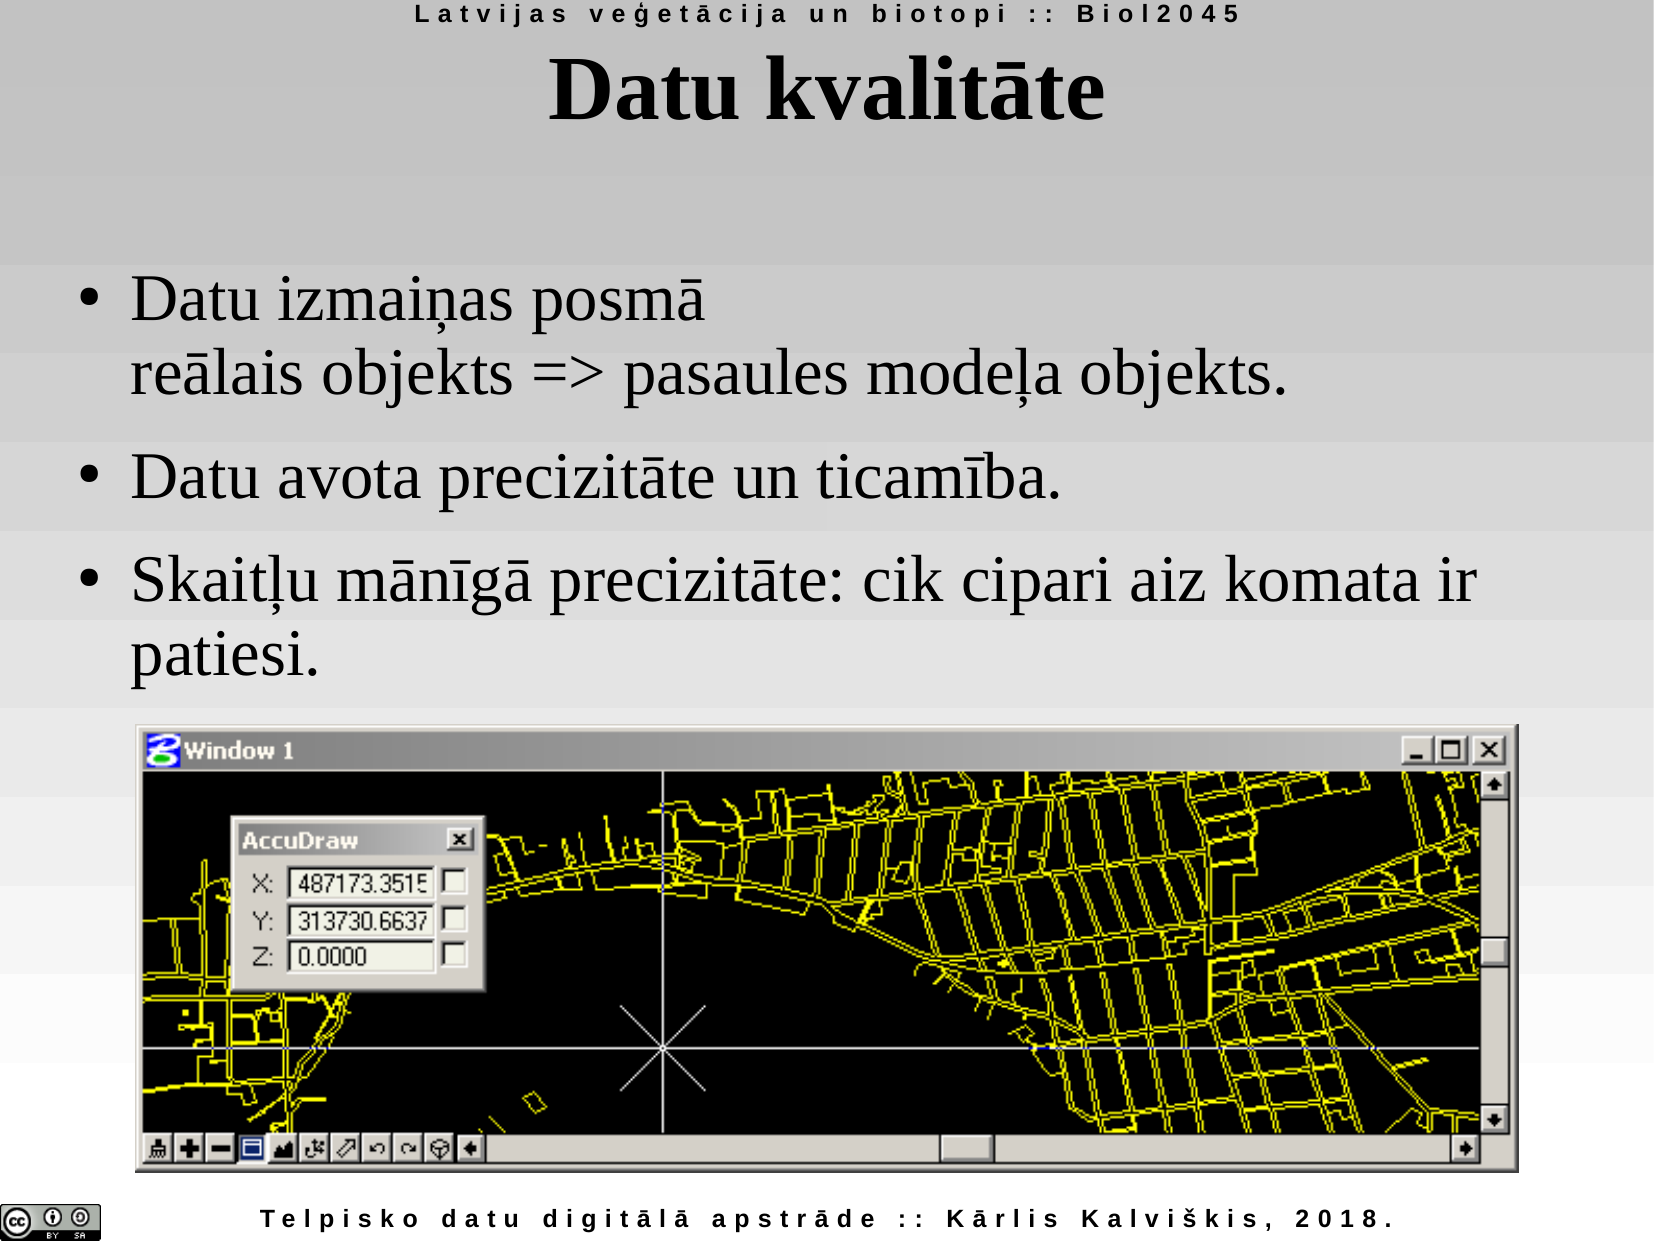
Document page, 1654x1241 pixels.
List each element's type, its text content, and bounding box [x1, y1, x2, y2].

picture [0, 0, 1654, 1241]
list Datu izmaiņas posmā reālais objekts => pasaules modeļa objekts. Datu avota precizitāte un ticamība. Skaitļu mānīgā precizitāte: cik cipari aiz komata ir patiesi. [59, 261, 1596, 1175]
title Datu kvalitāte [59, 37, 1596, 246]
